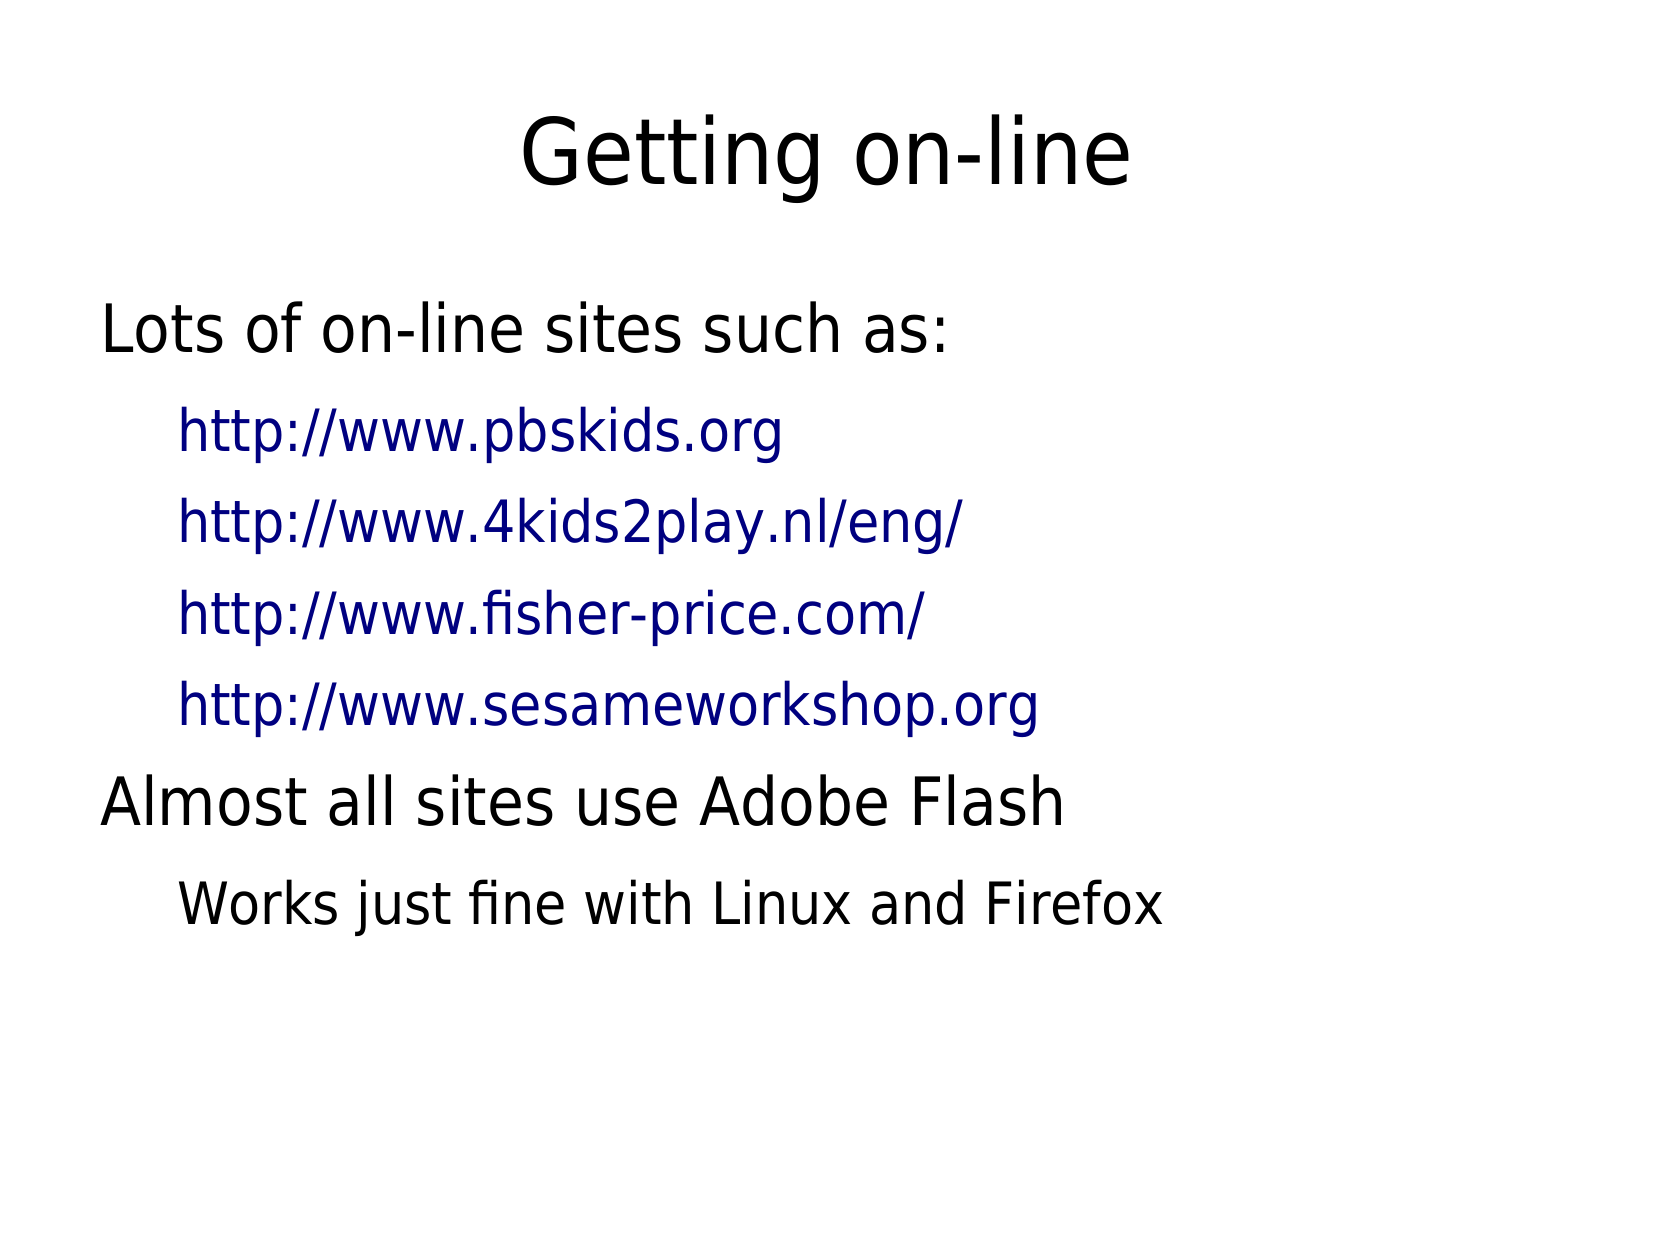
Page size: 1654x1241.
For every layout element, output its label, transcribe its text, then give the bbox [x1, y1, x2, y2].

title Getting on-line [82, 49, 1571, 257]
list Lots of on-line sites such as: http://www.pbskids.org http://www.4kids2play.nl/eng/ http://www.fisher-price.com/ http://www.sesameworkshop.org Almost all sites use Adobe Flash Works just fine with Linux and Firefox [82, 290, 1571, 1109]
